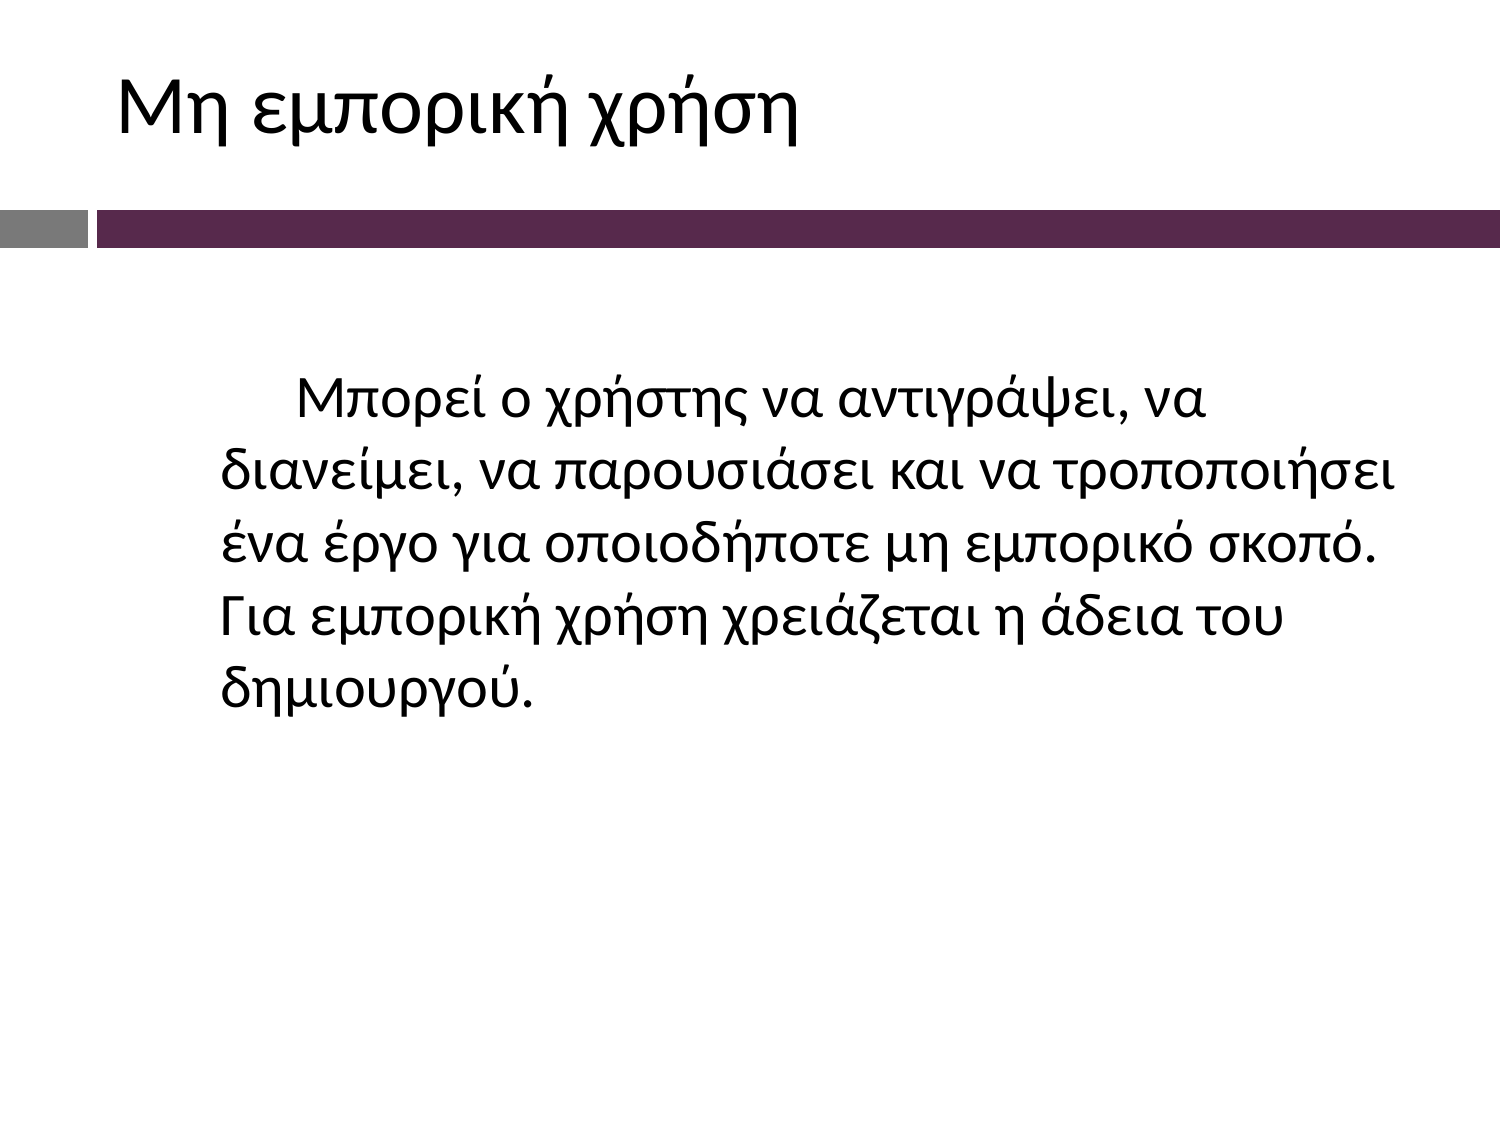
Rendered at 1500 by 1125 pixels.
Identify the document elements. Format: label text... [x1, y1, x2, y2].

title Μη εμπορική χρήση [100, 19, 1438, 182]
list Μπορεί ο χρήστης να αντιγράψει, να διανείμει, να παρουσιάσει και να τροποποιήσει ένα έργο για οποιοδήποτε μη εμπορικό σκοπό. Για εμπορική χρήση χρειάζεται η άδεια του δημιουργού. [100, 262, 1438, 1000]
